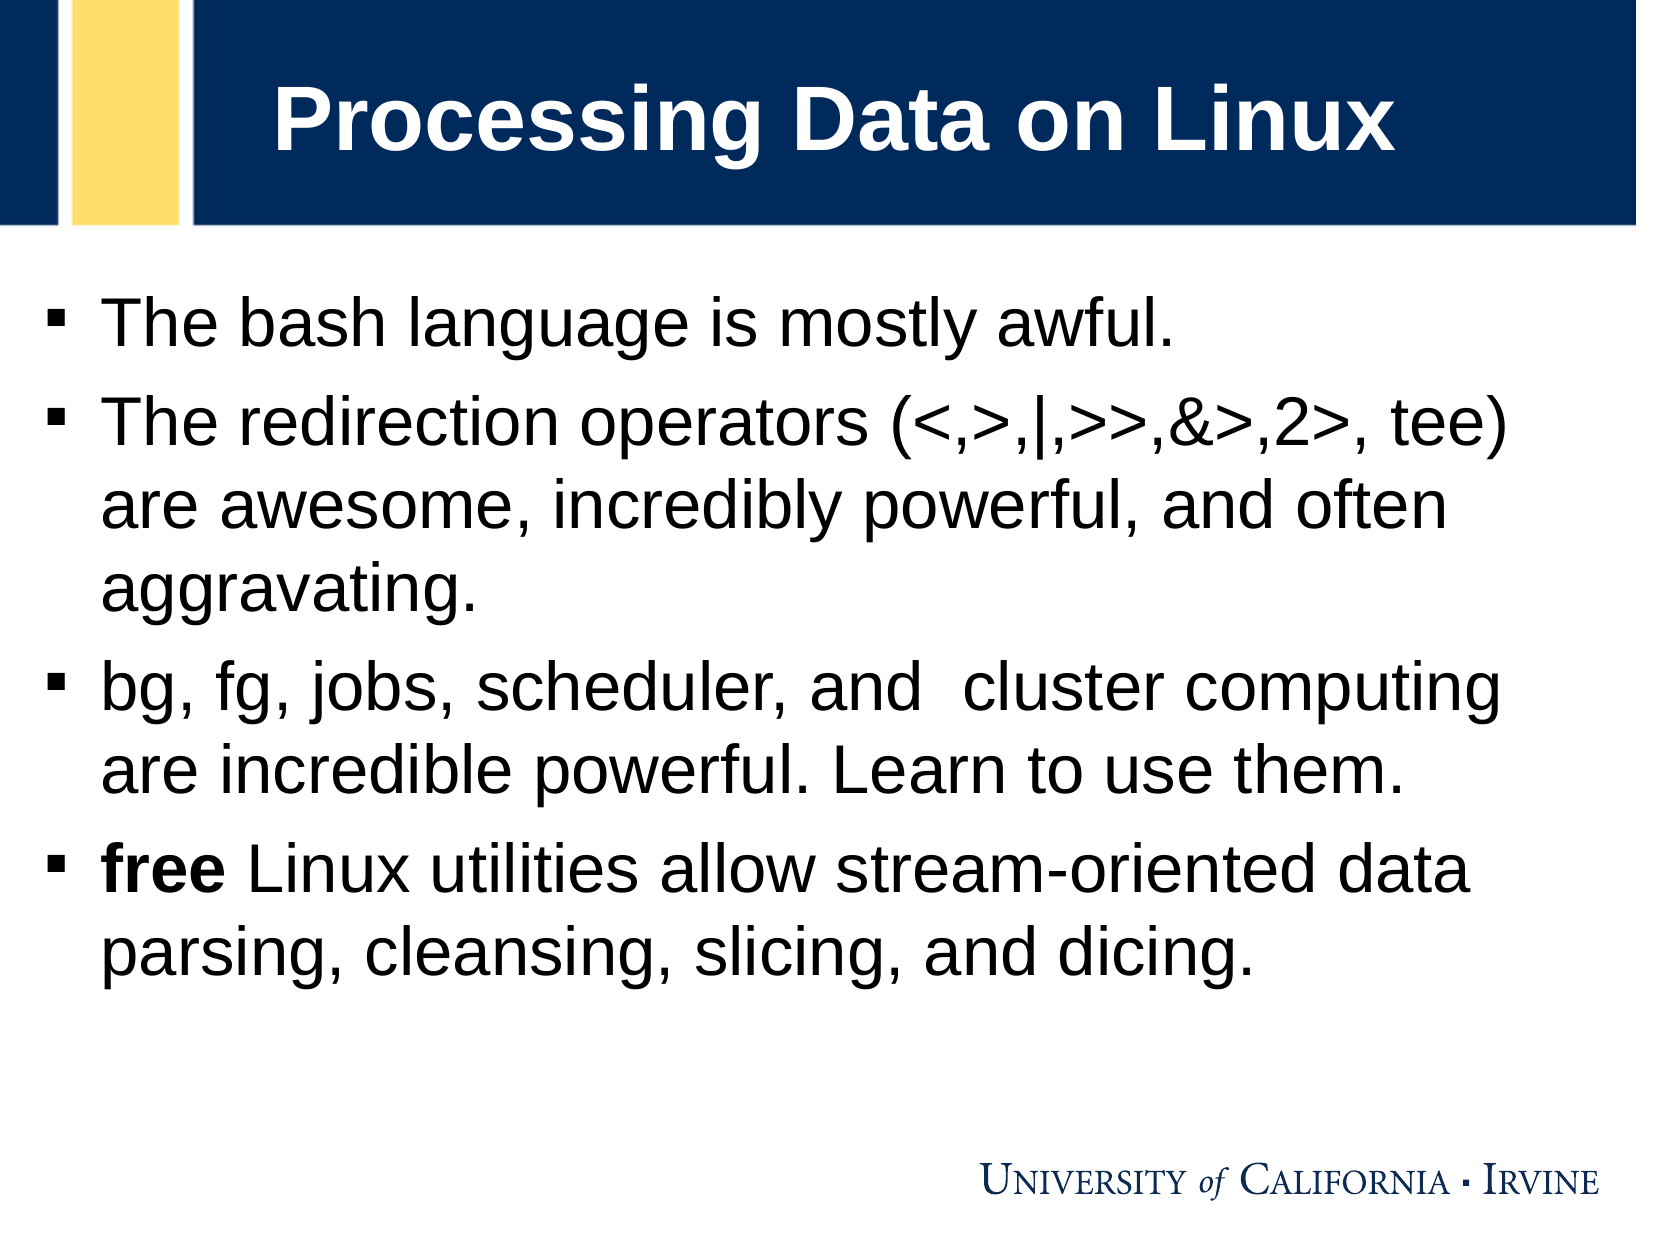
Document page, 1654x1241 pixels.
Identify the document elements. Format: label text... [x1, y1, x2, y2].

title Processing Data on Linux [257, 0, 1654, 228]
subtitle [39, 268, 1615, 1130]
text_box The bash language is mostly awful. The redirection operators (<,>,|,>>,&>,2>, tee) are awesome, incredibly powerful, and often aggravating. bg, fg, jobs, scheduler, and cluster computing are incredible powerful. Learn to use them. free Linux utilities allow stream-oriented data parsing, cleansing, slicing, and dicing. [15, 270, 1591, 1216]
picture [0, 0, 1636, 1241]
